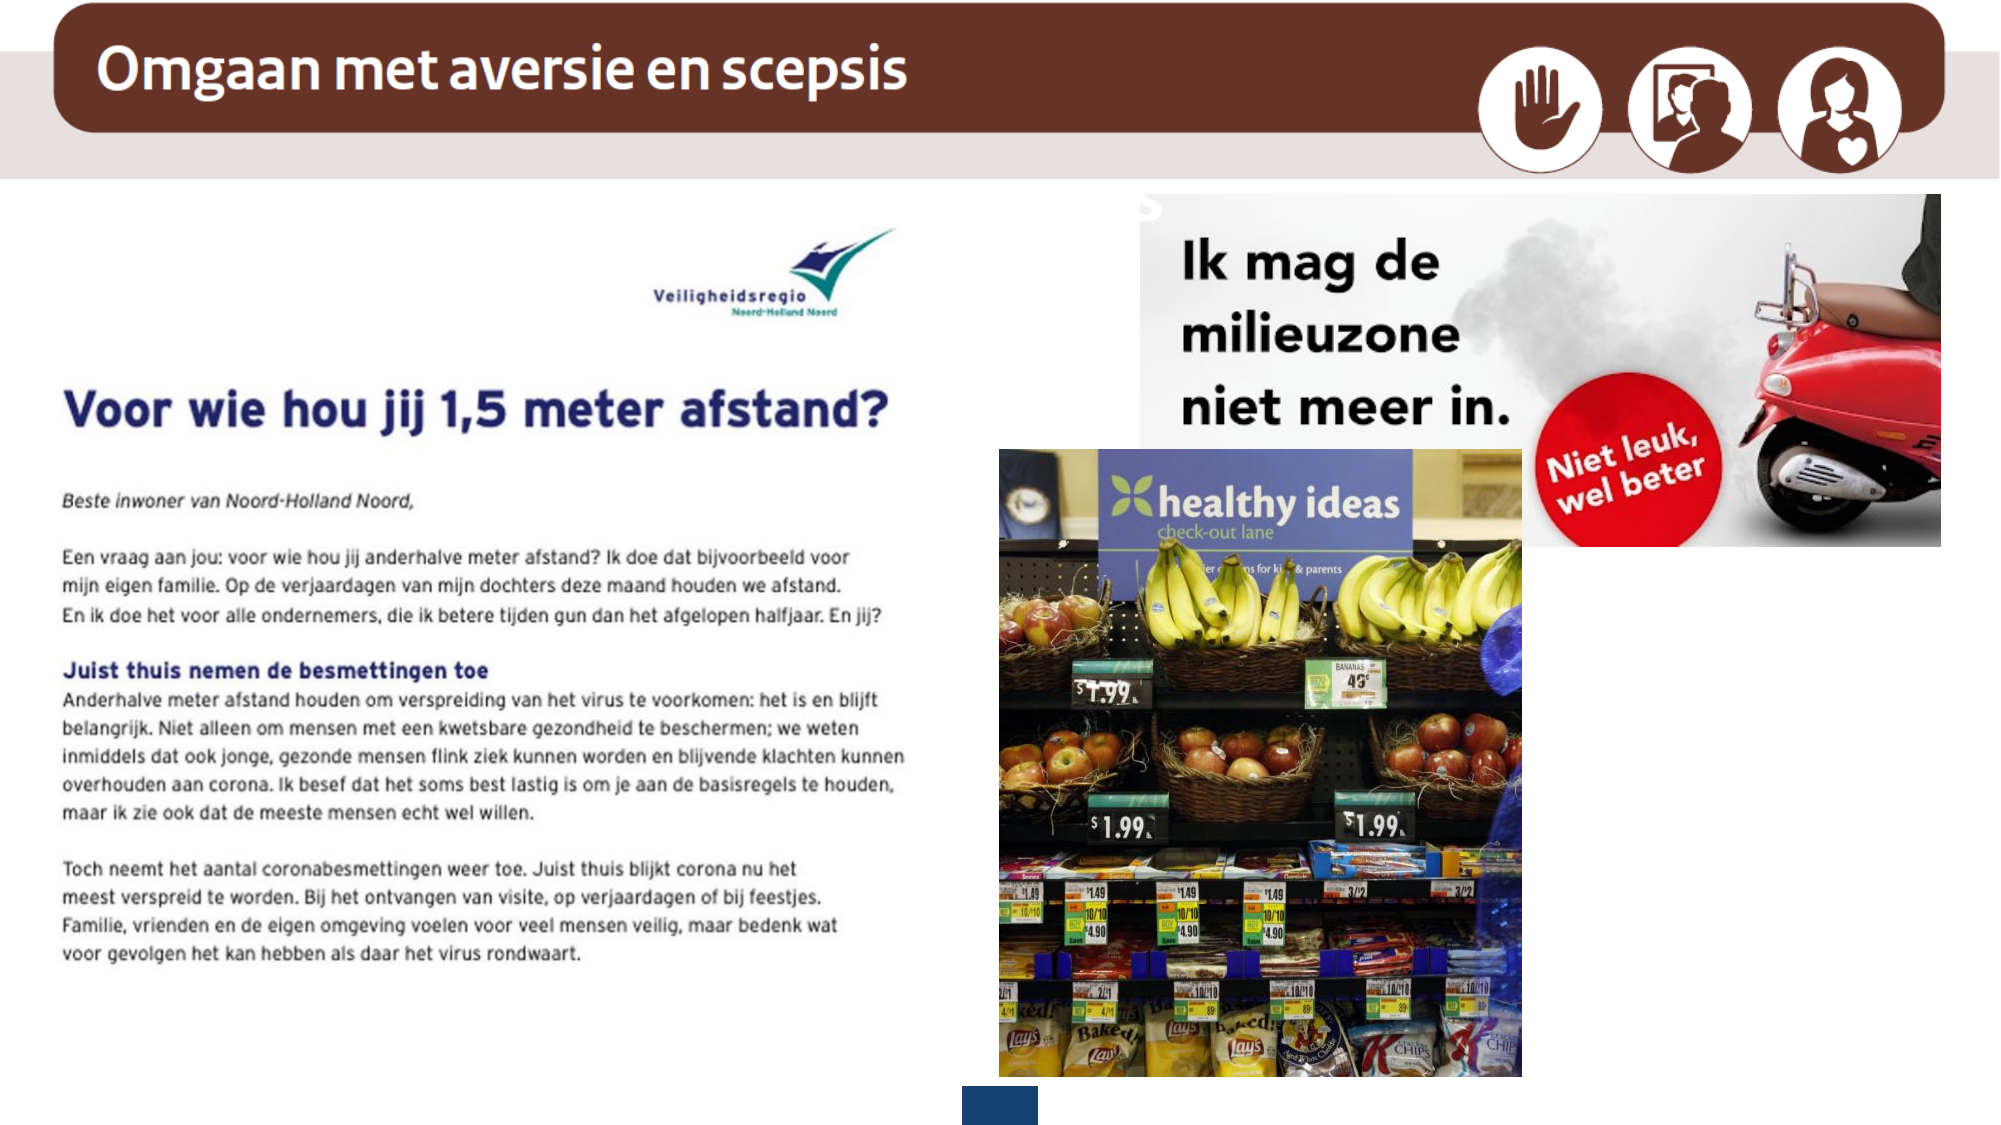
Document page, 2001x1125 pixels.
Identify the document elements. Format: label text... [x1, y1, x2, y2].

picture [0, 0, 2000, 179]
picture [999, 194, 1941, 1078]
text_box Omgaan met aversie en scepsis [102, 179, 1898, 243]
picture [43, 194, 907, 1108]
